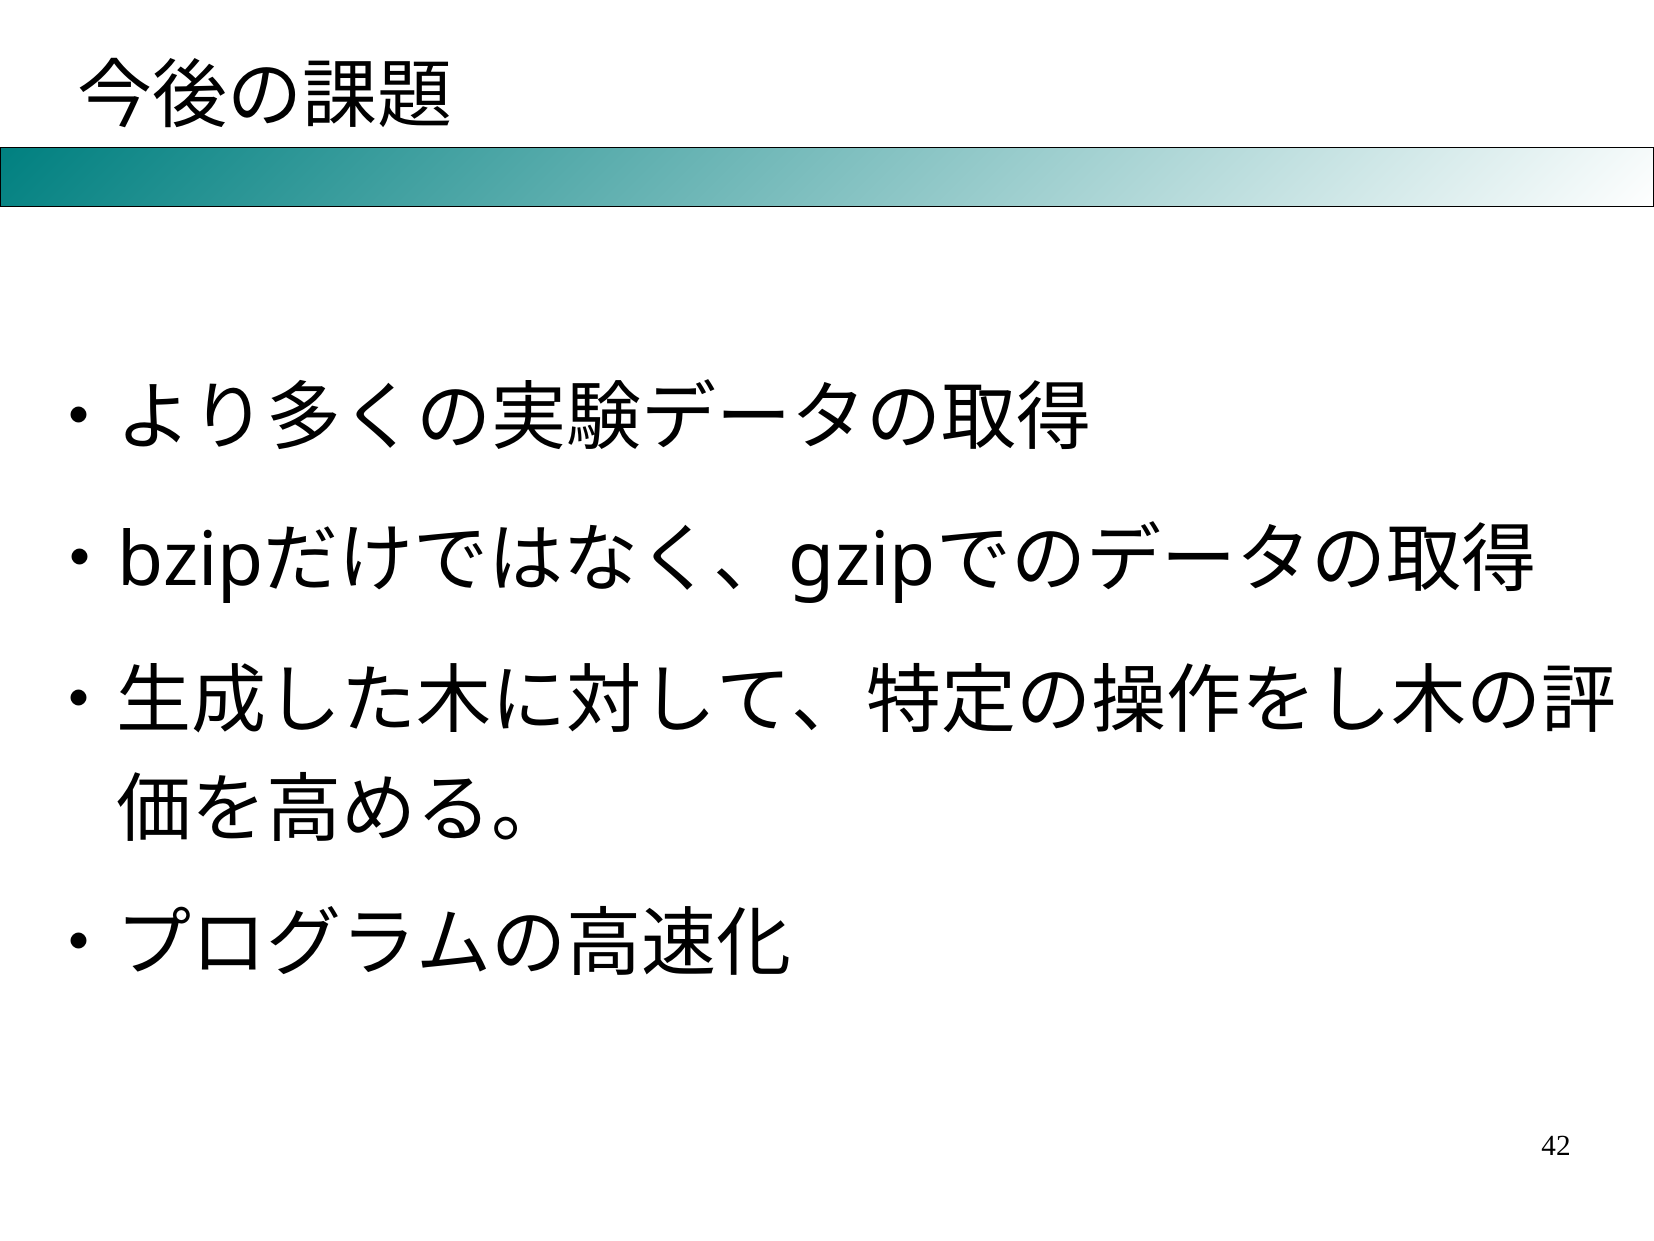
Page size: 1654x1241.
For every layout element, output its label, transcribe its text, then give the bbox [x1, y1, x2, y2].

title ・プログラムの高速化 [41, 877, 1619, 997]
title ・生成した木に対して、特定の操作をし木の評 価を高める。 [41, 667, 1619, 829]
title ・より多くの実験データの取得 [41, 351, 1619, 470]
title ・bzipだけではなく、gzipでのデータの取得 [41, 494, 1619, 613]
title 今後の課題 [77, 29, 1654, 149]
